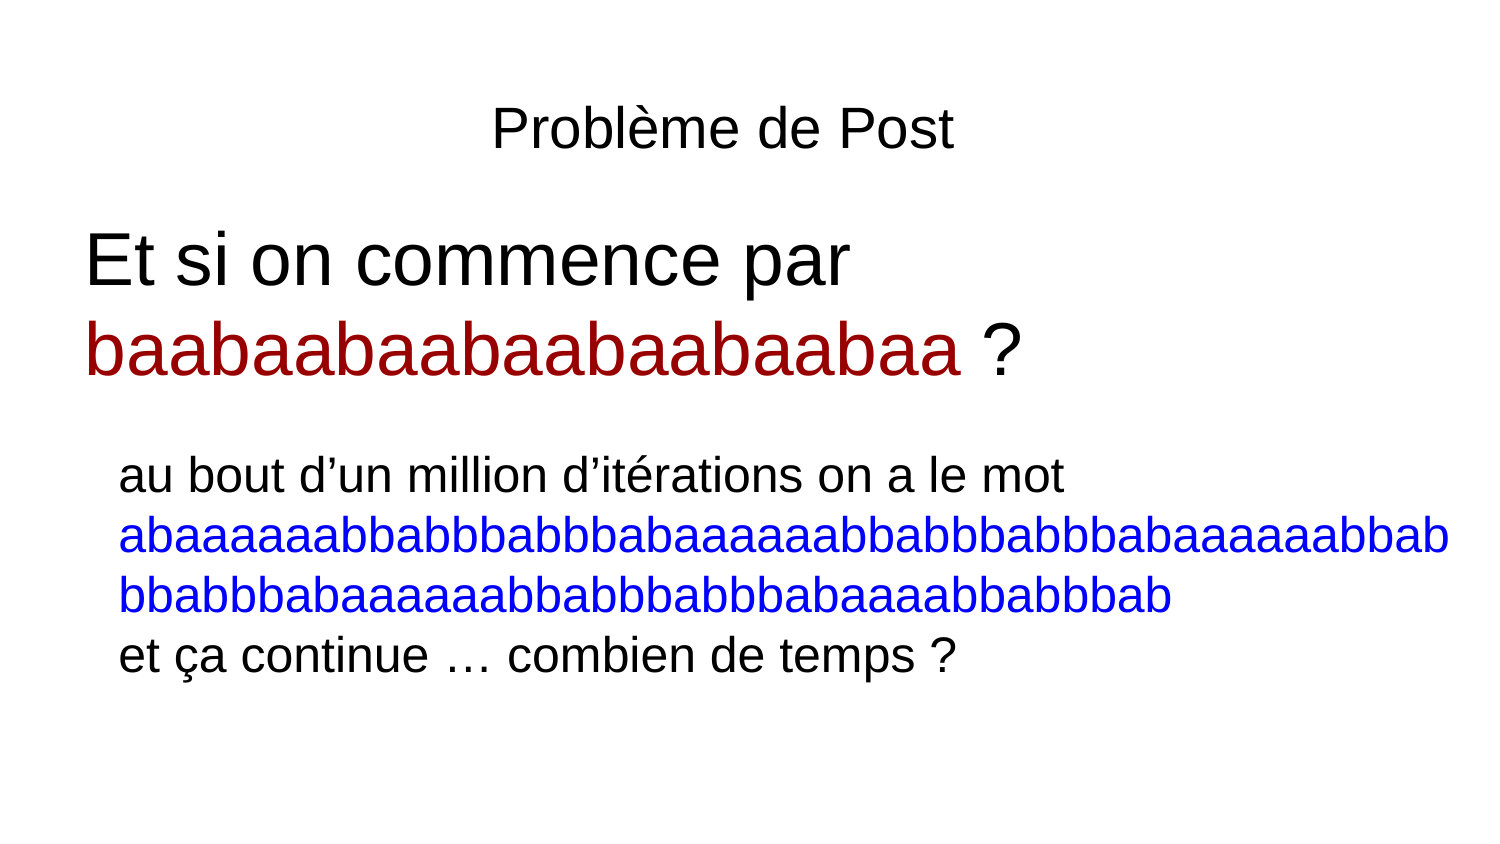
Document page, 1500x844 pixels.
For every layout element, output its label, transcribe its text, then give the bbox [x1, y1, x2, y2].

title Problème de Post [476, 75, 1024, 170]
text_box Et si on commence par baabaabaabaabaabaabaa ? [69, 195, 1431, 373]
text_box au bout d’un million d’itérations on a le mot abaaaaaabbabbbabbbabaaaaaabbabbbabbbabaaaaaabbabbbabbbabaaaaaabbabbbabbbabaaaabbabbbab et ça continue … combien de temps ? [103, 427, 1484, 809]
